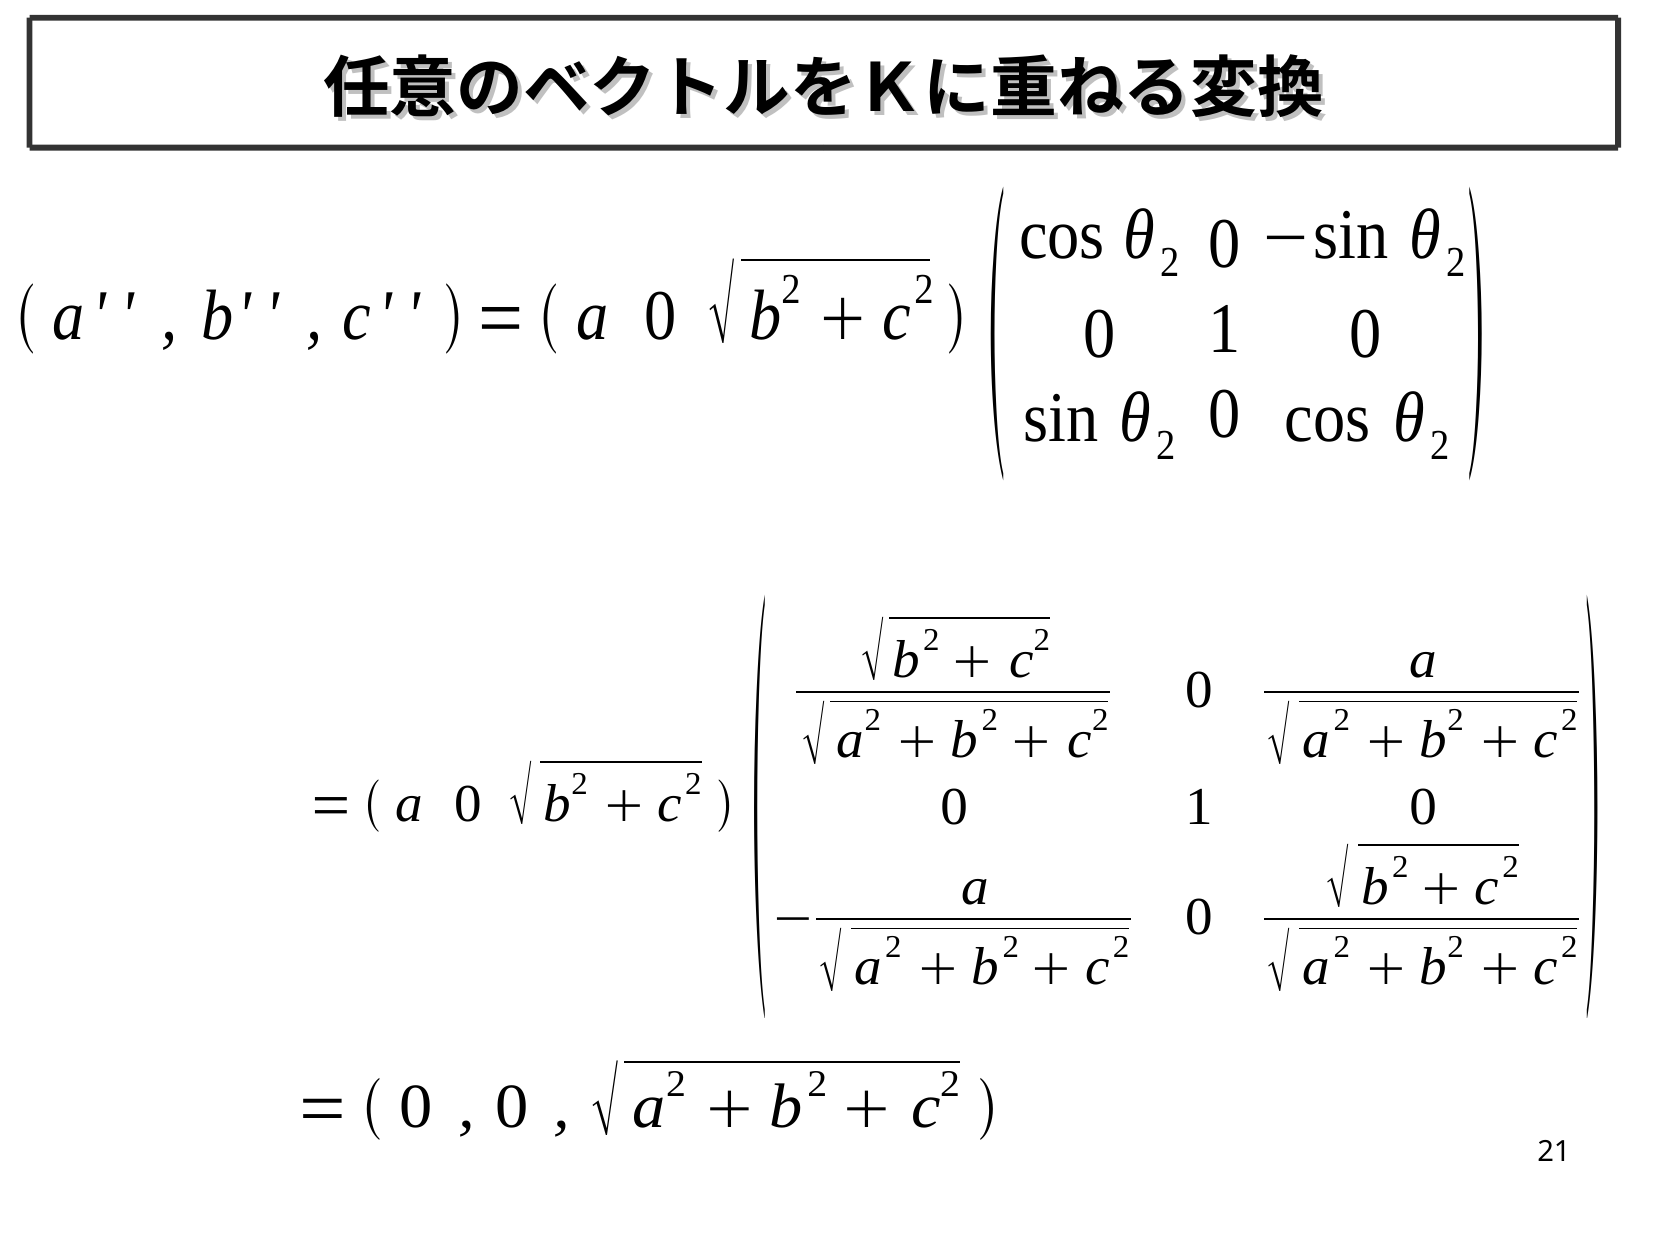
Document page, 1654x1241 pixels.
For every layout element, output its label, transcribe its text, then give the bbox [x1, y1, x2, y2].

chart [271, 1057, 1014, 1145]
chart [0, 183, 1511, 482]
text_box 任意のベクトルをＫに重ねる変換 [29, 17, 1619, 148]
chart [288, 590, 1622, 1018]
